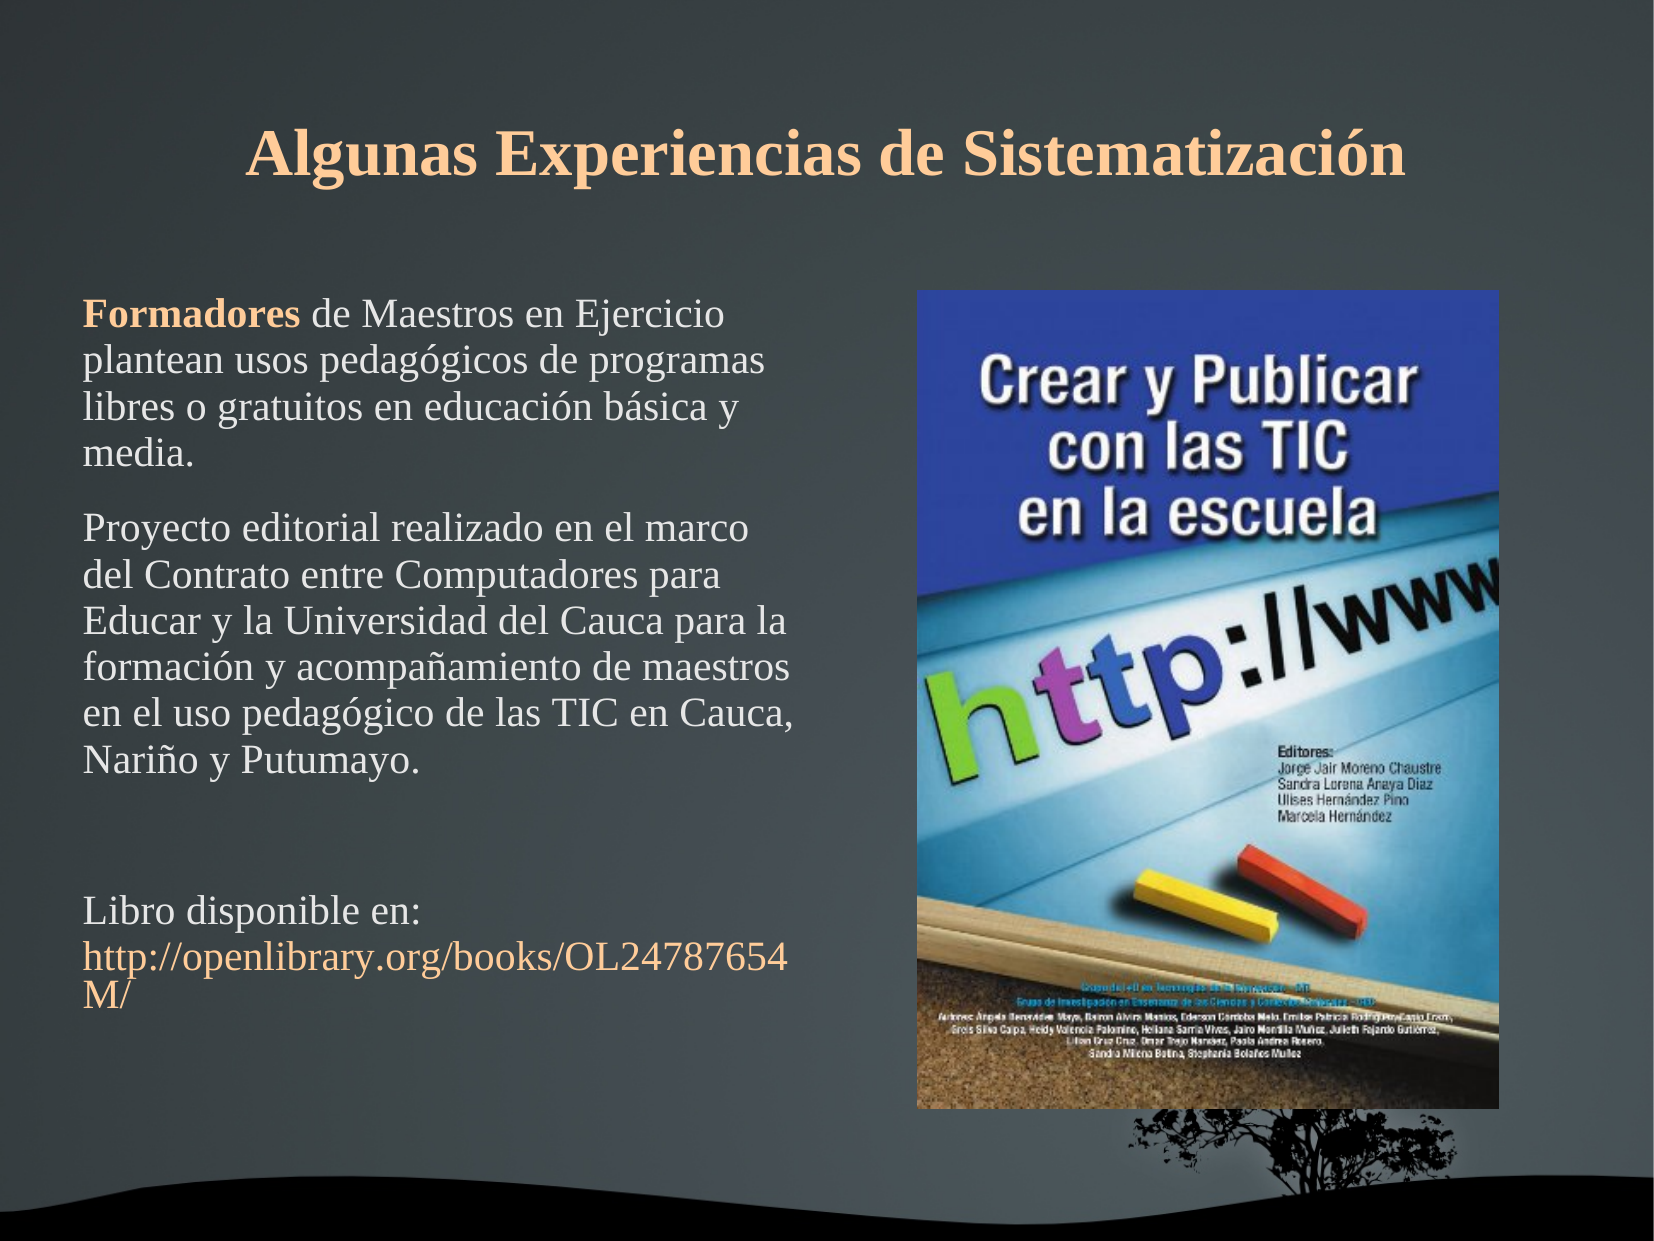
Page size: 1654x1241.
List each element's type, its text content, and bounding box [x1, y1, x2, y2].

title Algunas Experiencias de Sistematización [82, 49, 1571, 257]
list Formadores de Maestros en Ejercicio plantean usos pedagógicos de programas libres o gratuitos en educación básica y media. Proyecto editorial realizado en el marco del Contrato entre Computadores para Educar y la Universidad del Cauca para la formación y acompañamiento de maestros en el uso pedagógico de las TIC en Cauca, Nariño y Putumayo. Libro disponible en: http://openlibrary.org/books/OL24787654M/ [82, 290, 809, 1109]
picture [0, 0, 1654, 1241]
